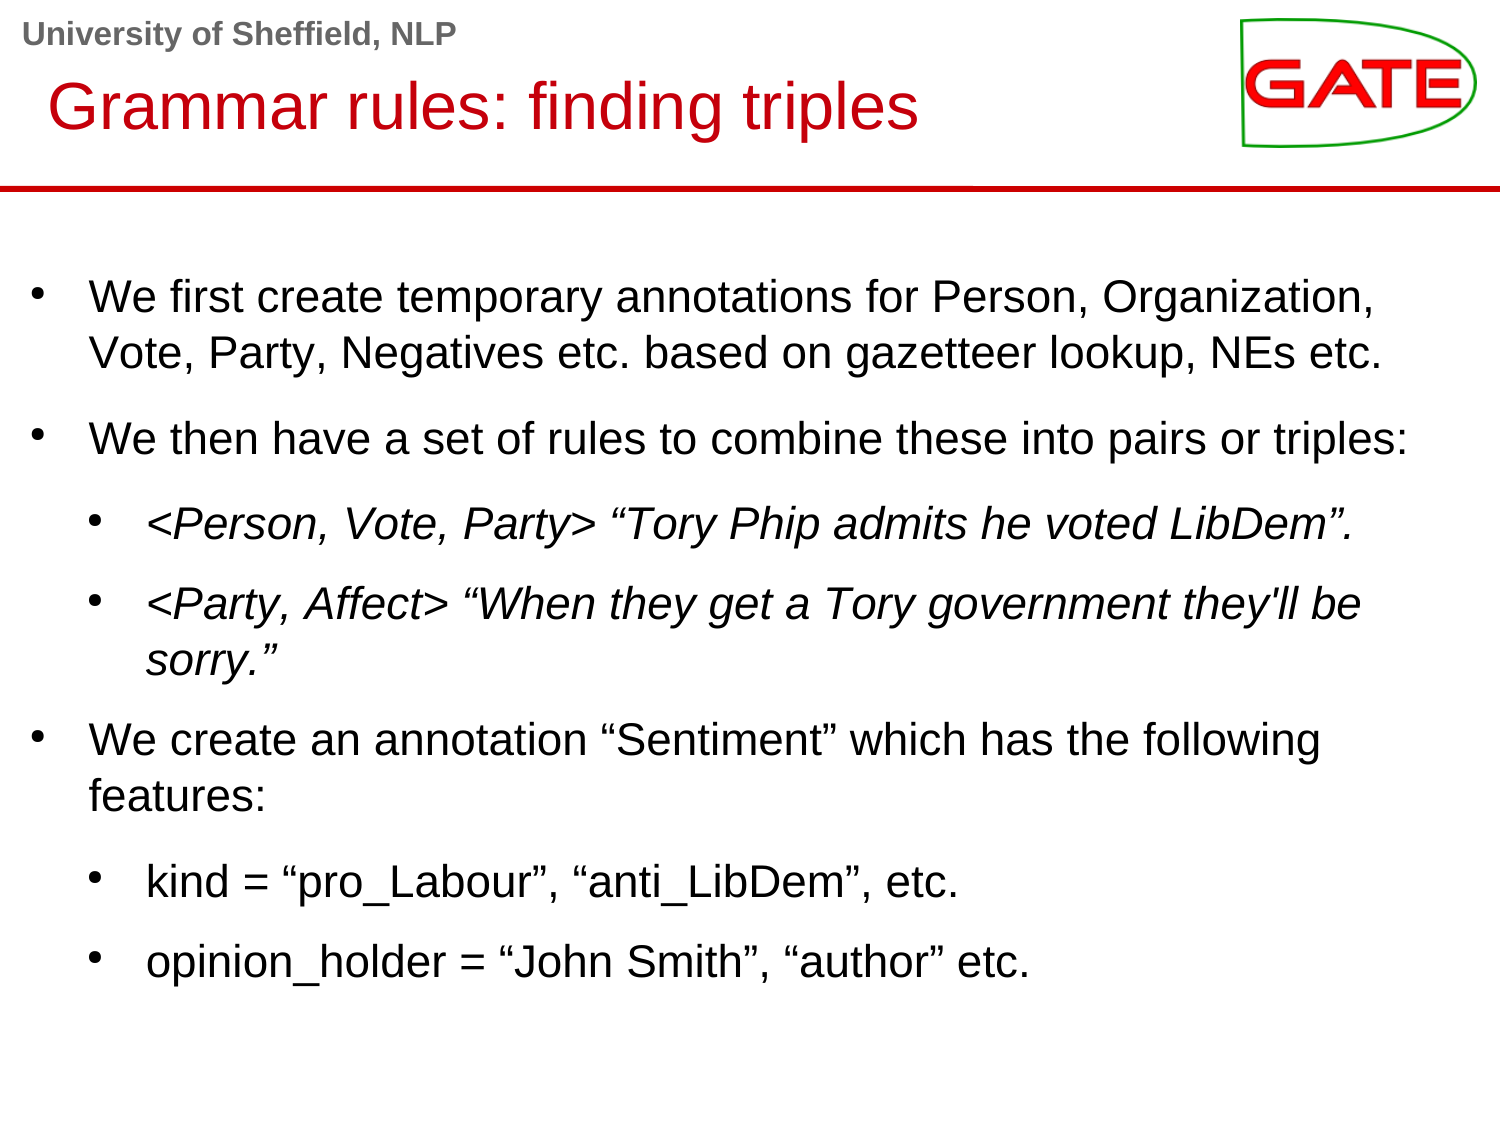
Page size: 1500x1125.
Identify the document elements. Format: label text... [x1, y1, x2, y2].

title Grammar rules: finding triples [47, 47, 1267, 168]
picture [1240, 18, 1477, 148]
list We first create temporary annotations for Person, Organization, Vote, Party, Negatives etc. based on gazetteer lookup, NEs etc. We then have a set of rules to combine these into pairs or triples: <Person, Vote, Party> “Tory Phip admits he voted LibDem”. <Party, Affect> “When they get a Tory government they'll be sorry.” We create an annotation “Sentiment” which has the following features: kind = “pro_Labour”, “anti_LibDem”, etc. opinion_holder = “John Smith”, “author” etc. [29, 265, 1477, 1100]
